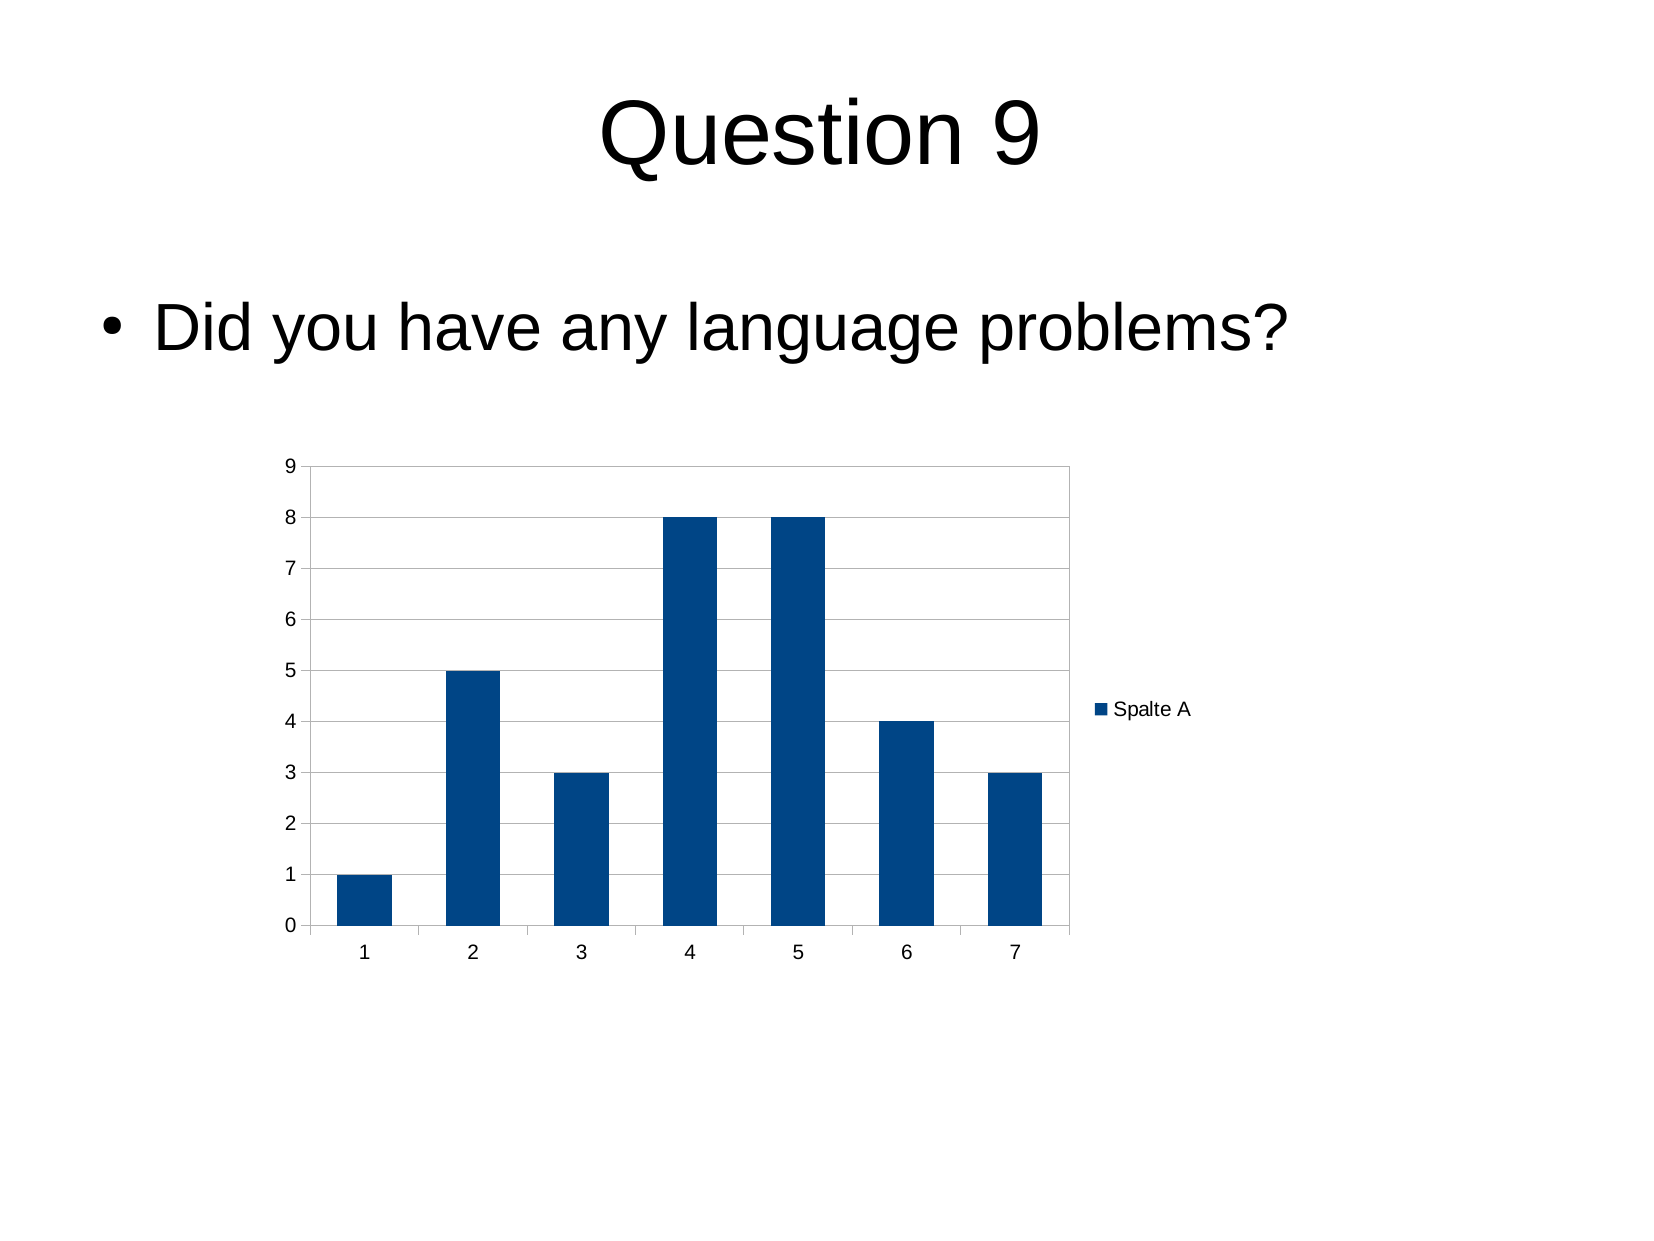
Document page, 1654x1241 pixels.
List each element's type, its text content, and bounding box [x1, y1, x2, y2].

title Question 9 [76, 29, 1565, 237]
chart [265, 444, 1211, 975]
list Did you have any language problems? [82, 290, 1571, 1010]
